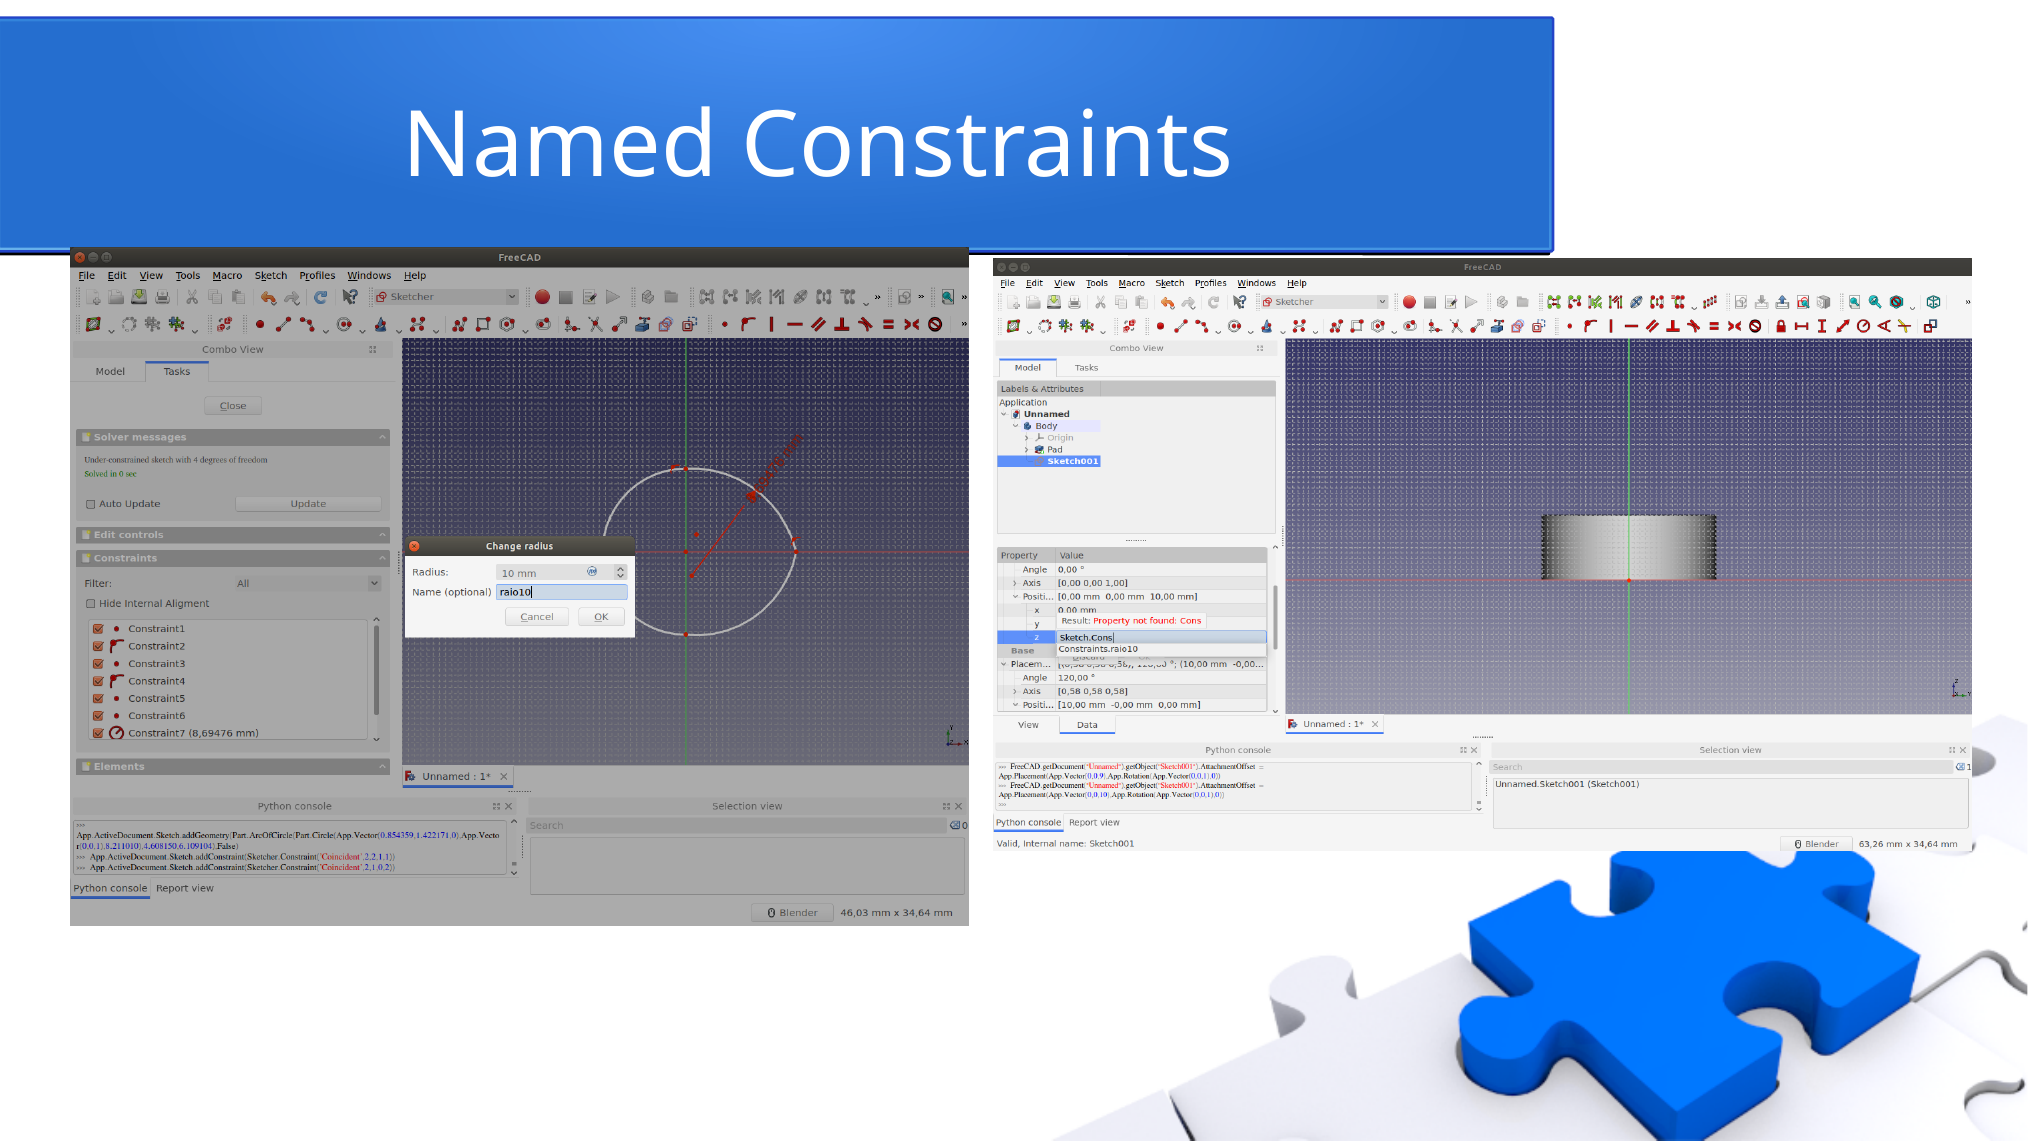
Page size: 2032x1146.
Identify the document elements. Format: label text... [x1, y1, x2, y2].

picture [993, 258, 2028, 1141]
picture [70, 247, 969, 926]
title Named Constraints [101, 45, 1536, 237]
